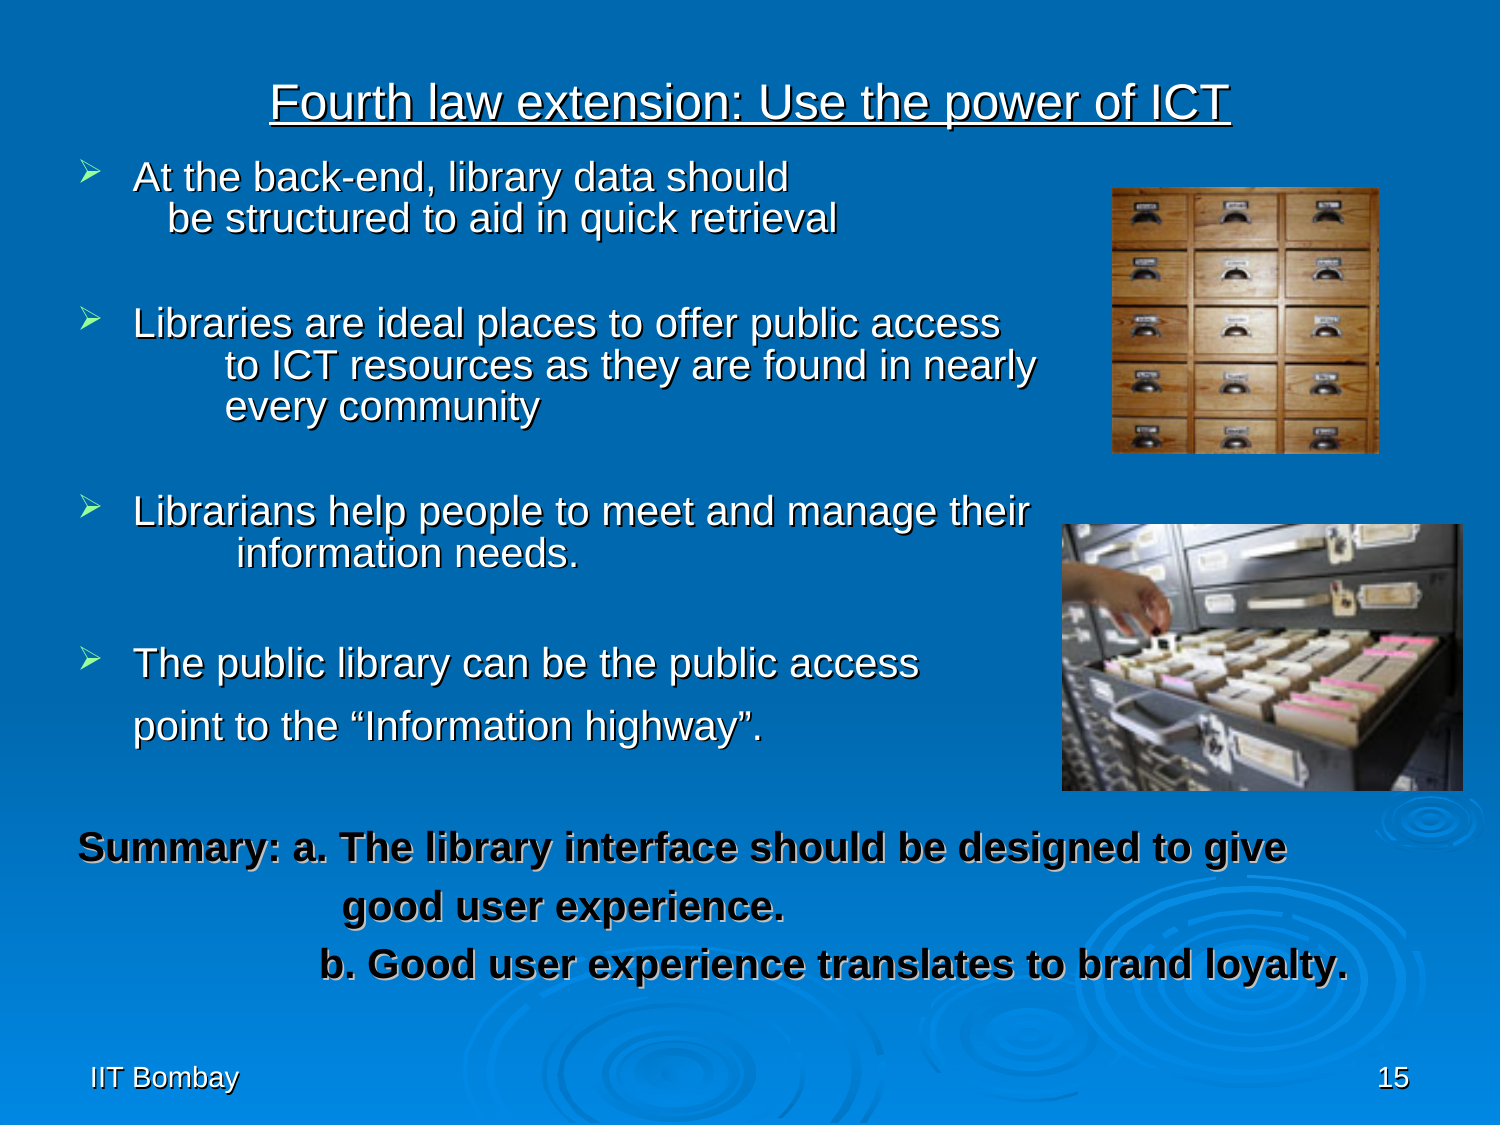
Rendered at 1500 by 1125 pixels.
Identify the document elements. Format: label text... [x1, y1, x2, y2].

list At the back-end, library data should be structured to aid in quick retrieval Libraries are ideal places to offer public access to ICT resources as they are found in nearly every community Librarians help people to meet and manage their information needs. The public library can be the public access point to the “Information highway”. Summary: a. The library interface should be designed to give good user experience. b. Good user experience translates to brand loyalty. [62, 149, 1413, 1125]
picture [1062, 524, 1463, 791]
picture [1112, 187, 1379, 454]
title Fourth law extension: Use the power of ICT [75, 24, 1426, 180]
